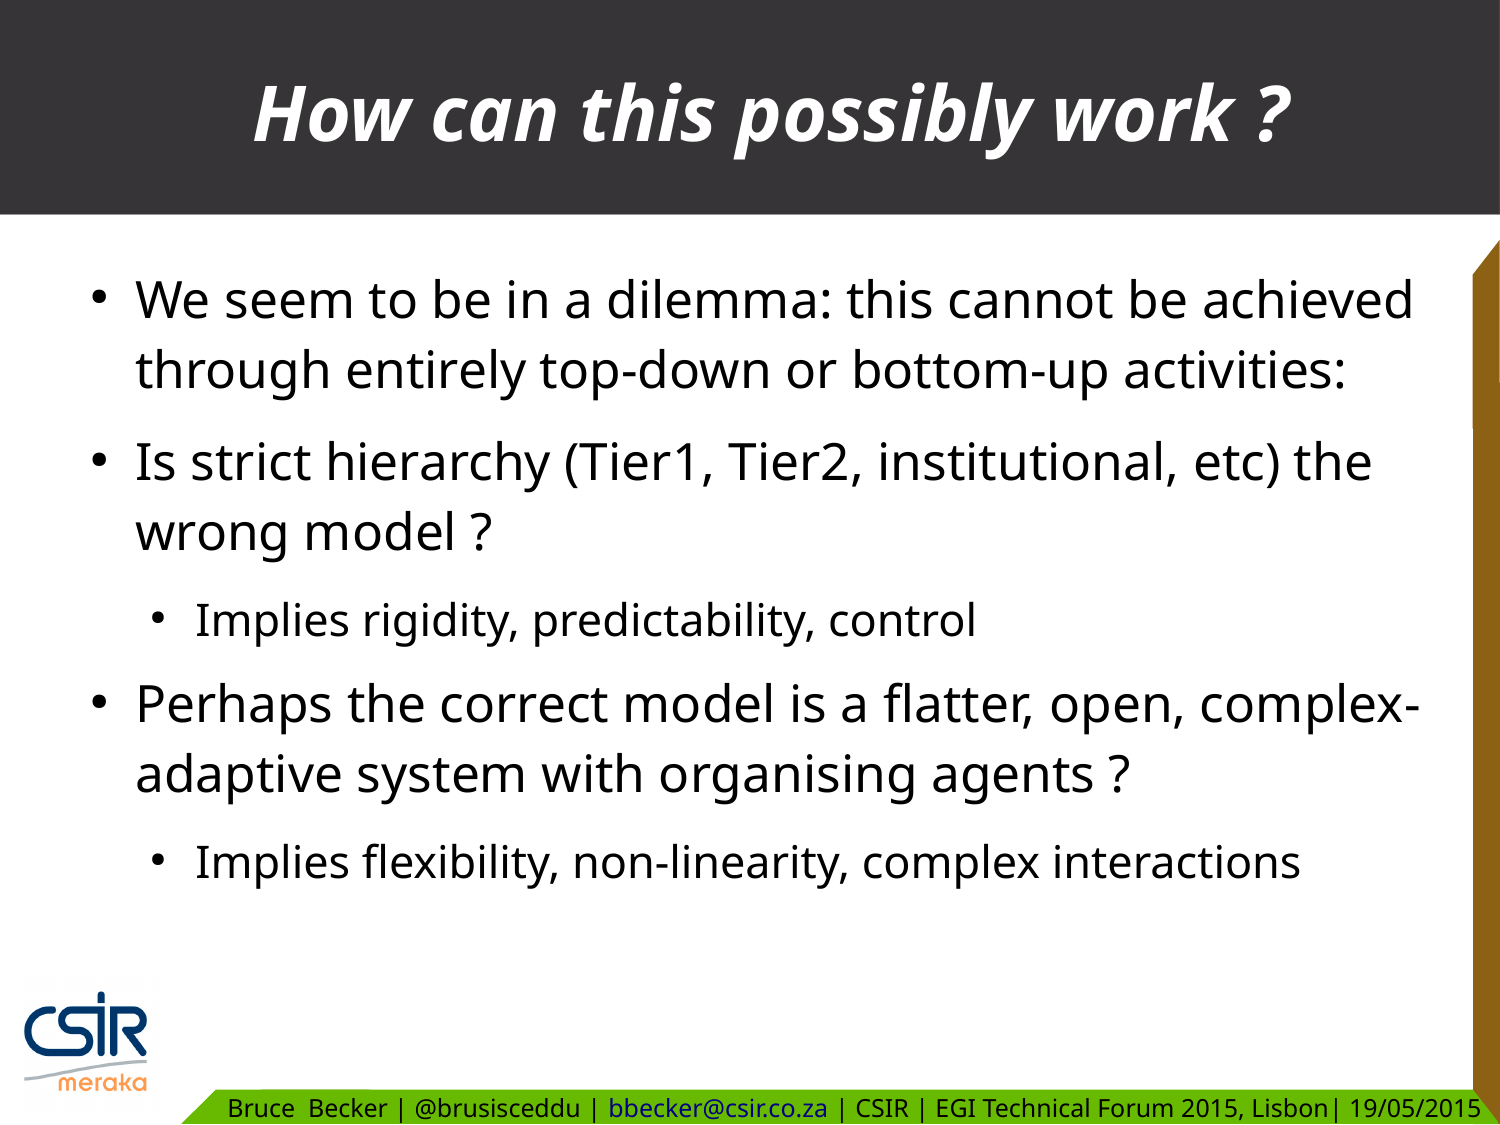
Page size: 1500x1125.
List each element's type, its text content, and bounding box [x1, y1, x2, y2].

title How can this possibly work ? [185, 18, 1377, 206]
picture [0, 0, 1500, 215]
picture [10, 974, 161, 1112]
list We seem to be in a dilemma: this cannot be achieved through entirely top-down or bottom-up activities: Is strict hierarchy (Tier1, Tier2, institutional, etc) the wrong model ? Implies rigidity, predictability, control Perhaps the correct model is a flatter, open, complex-adaptive system with organising agents ? Implies flexibility, non-linearity, complex interactions [75, 263, 1425, 981]
